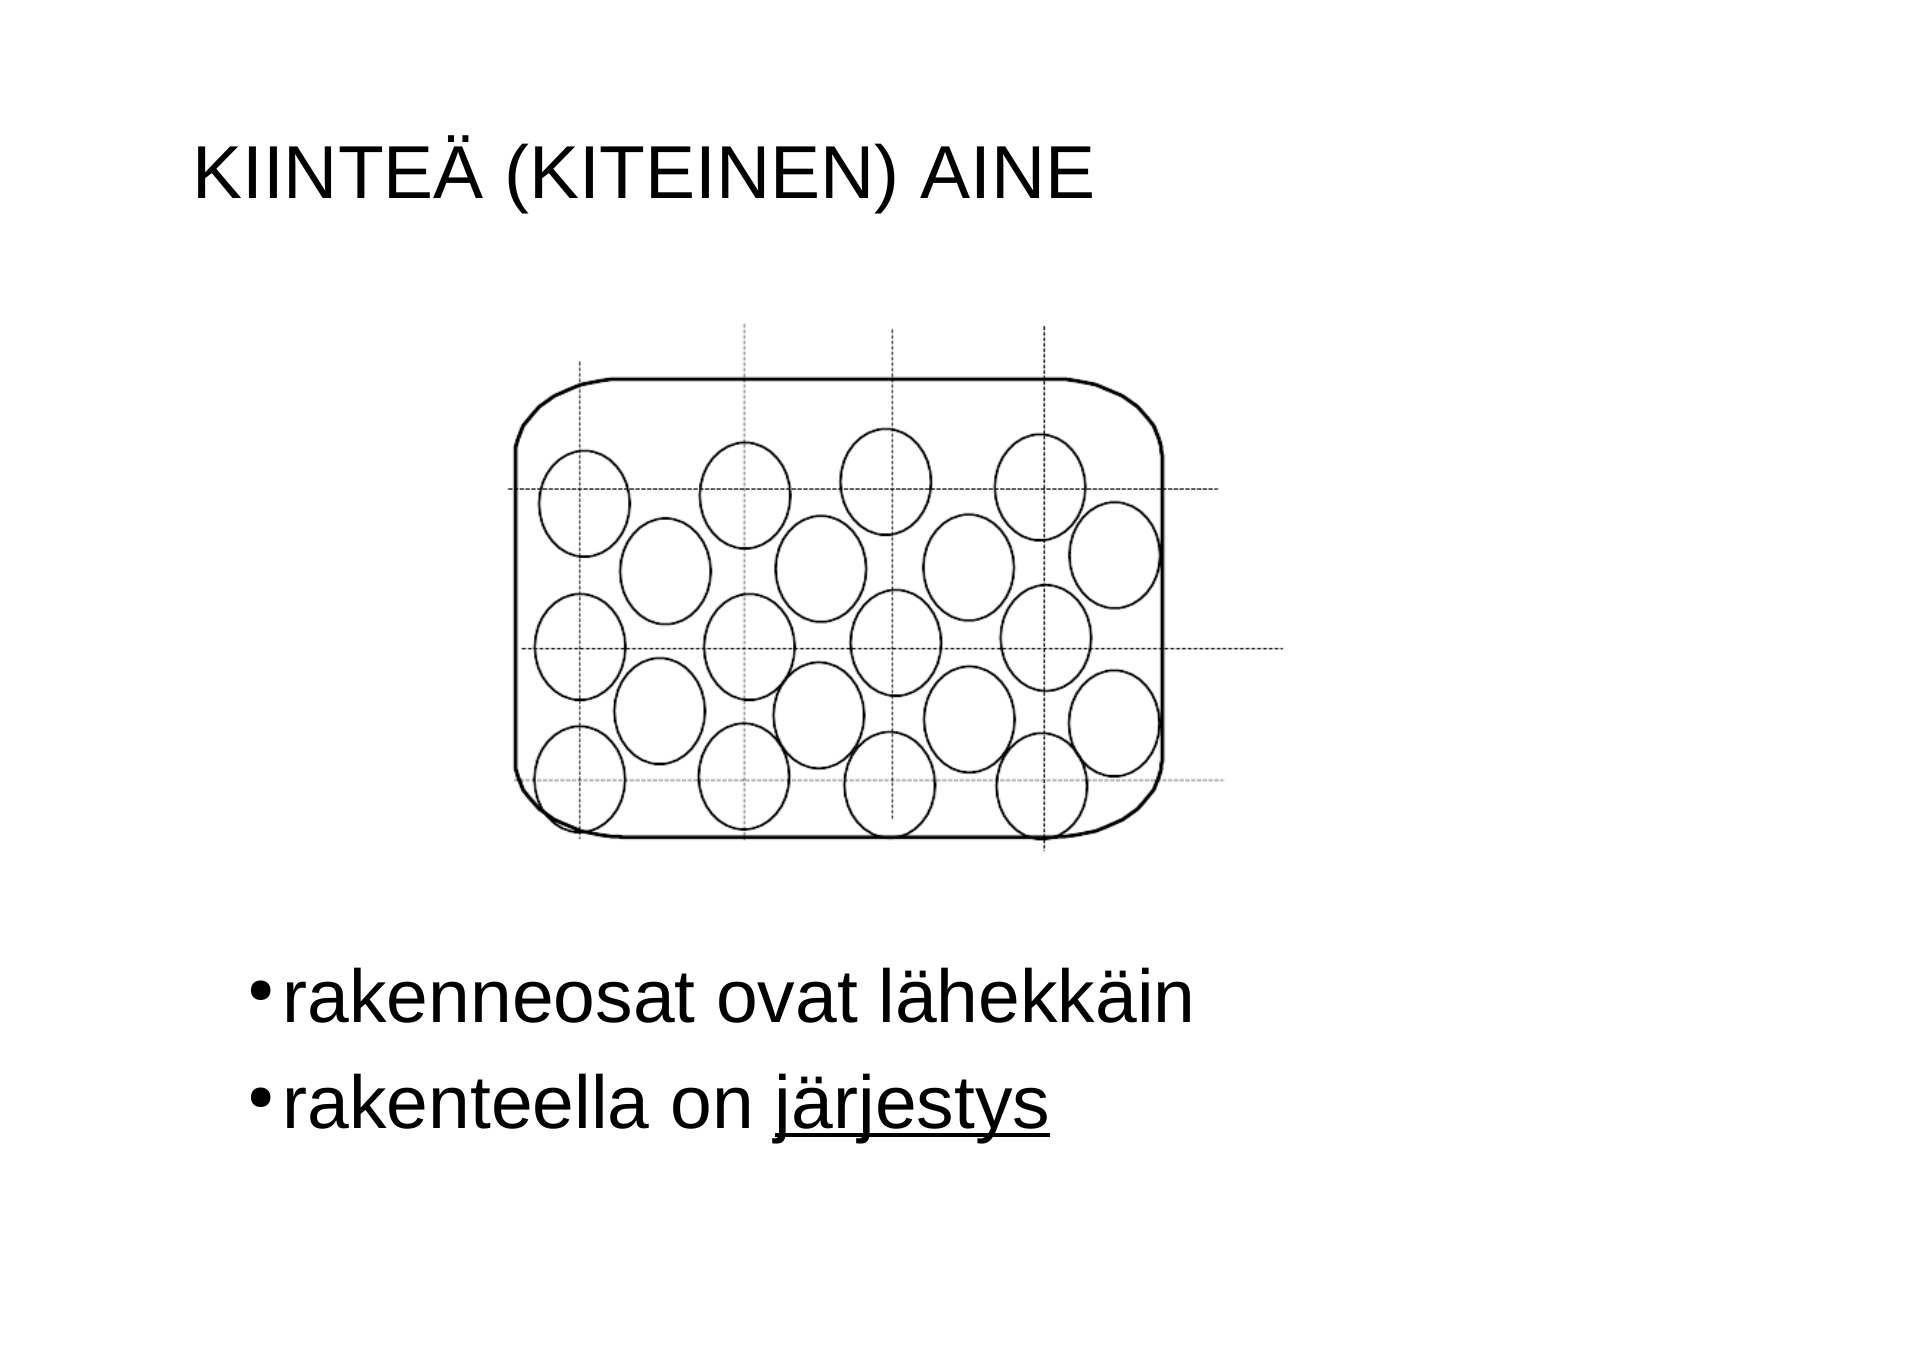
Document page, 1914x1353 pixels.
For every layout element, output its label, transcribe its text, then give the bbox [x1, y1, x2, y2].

text_box KIINTEÄ (KITEINEN) AINE [177, 102, 1258, 232]
picture [478, 273, 1310, 876]
text_box rakenneosat ovat lähekkäin rakenteella on järjestys [232, 926, 1559, 1172]
